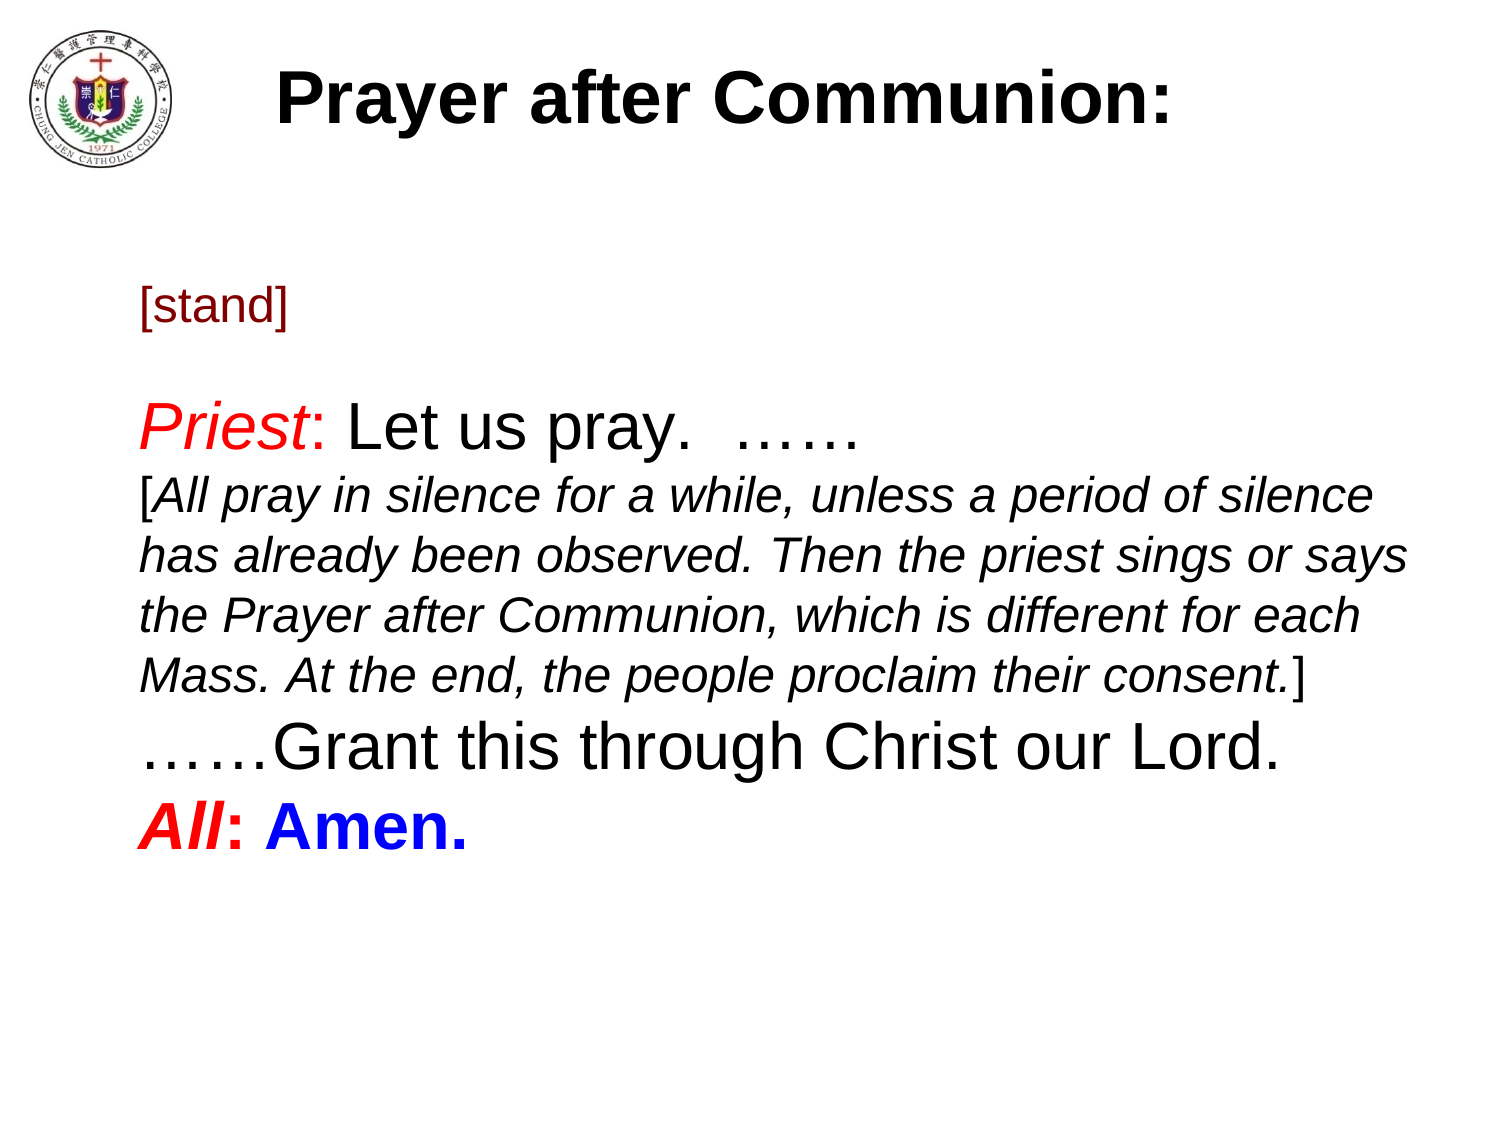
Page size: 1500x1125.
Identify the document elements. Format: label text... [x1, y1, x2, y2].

list [stand] Priest: Let us pray. …… [All pray in silence for a while, unless a period of silence has already been observed. Then the priest sings or says the Prayer after Communion, which is different for each Mass. At the end, the people proclaim their consent.] ……Grant this through Christ our Lord. All: Amen. [123, 261, 1447, 873]
title Prayer after Communion: [135, 19, 1315, 169]
